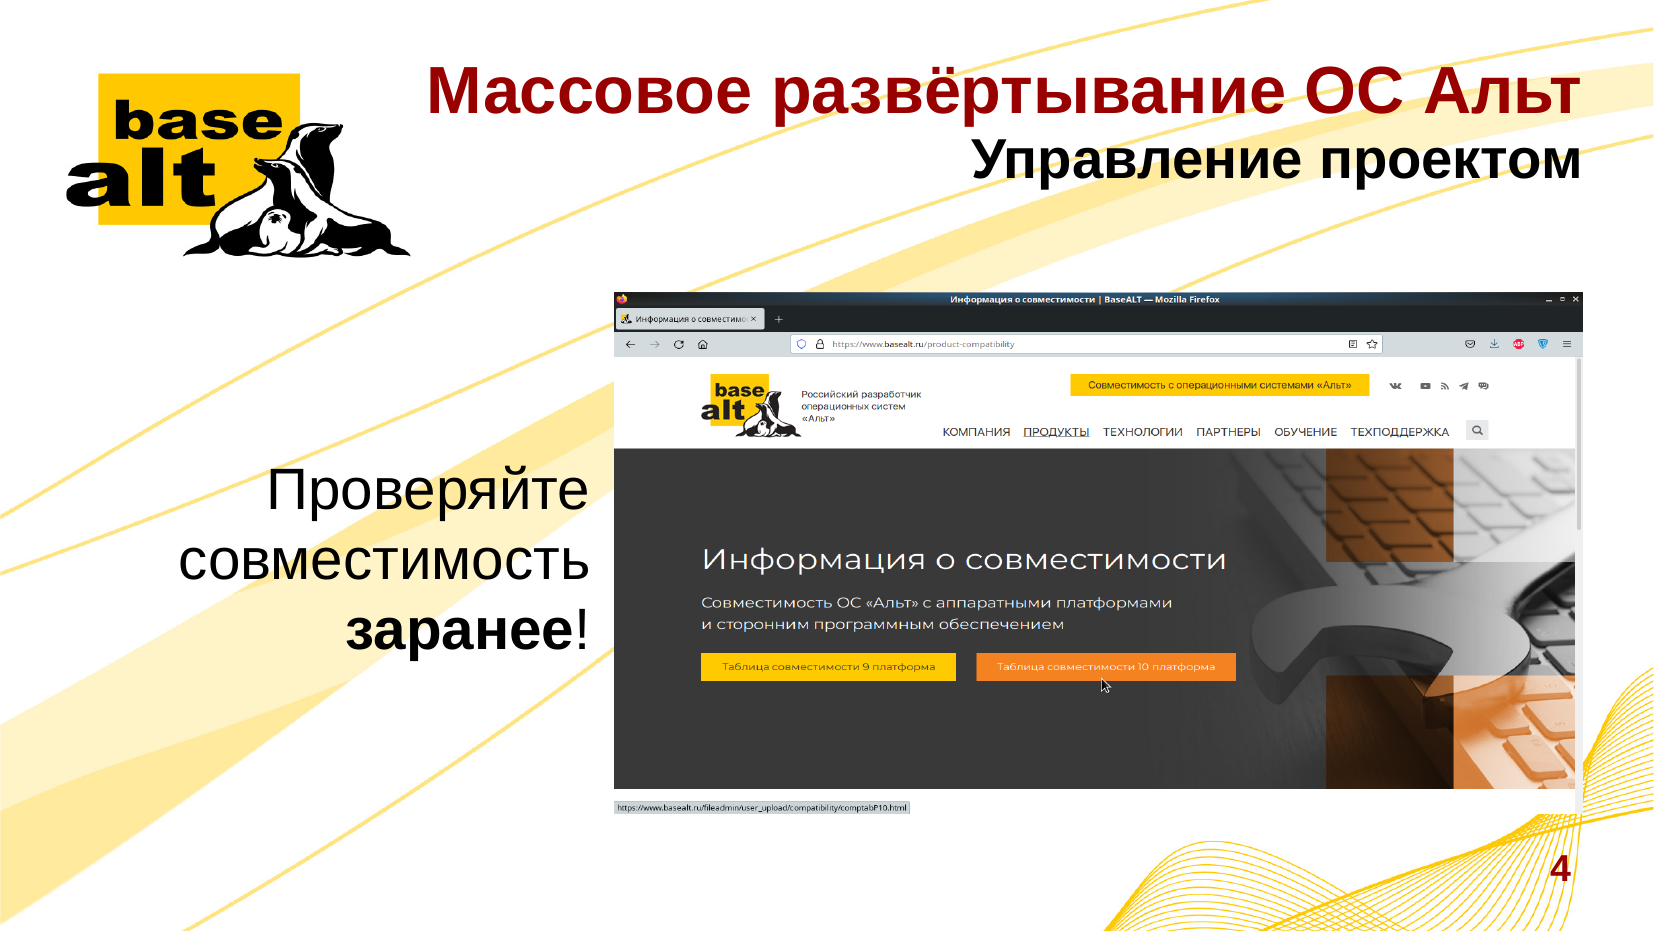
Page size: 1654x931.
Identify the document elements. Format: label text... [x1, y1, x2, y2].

title Массовое развёртывание ОС Альт Управление проектом [372, 39, 1583, 204]
picture [0, 0, 1654, 931]
text_box Проверяйте совместимость заранее! [165, 442, 591, 662]
